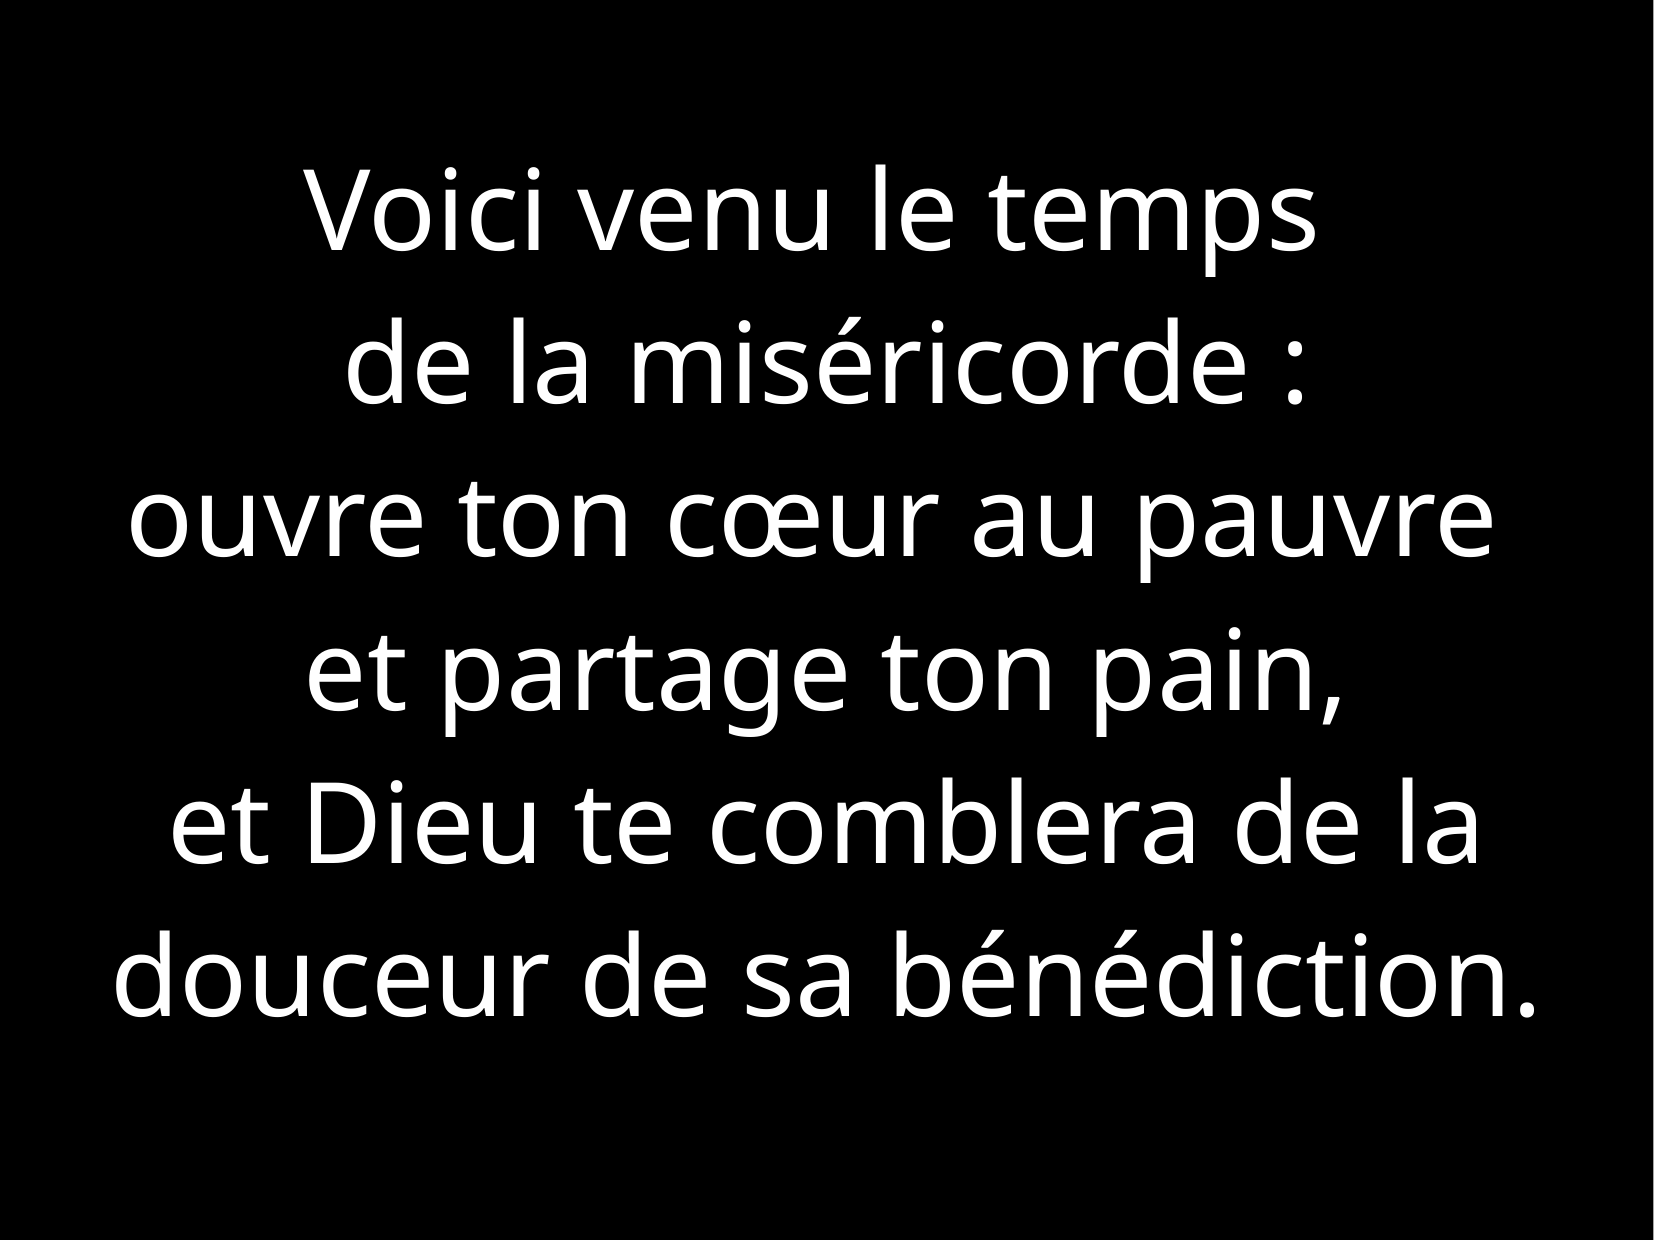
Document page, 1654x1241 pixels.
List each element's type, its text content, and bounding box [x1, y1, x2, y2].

subtitle Voici venu le temps de la miséricorde : ouvre ton cœur au pauvre et partage ton pain, et Dieu te comblera de la douceur de sa bénédiction. [47, 70, 1607, 1109]
